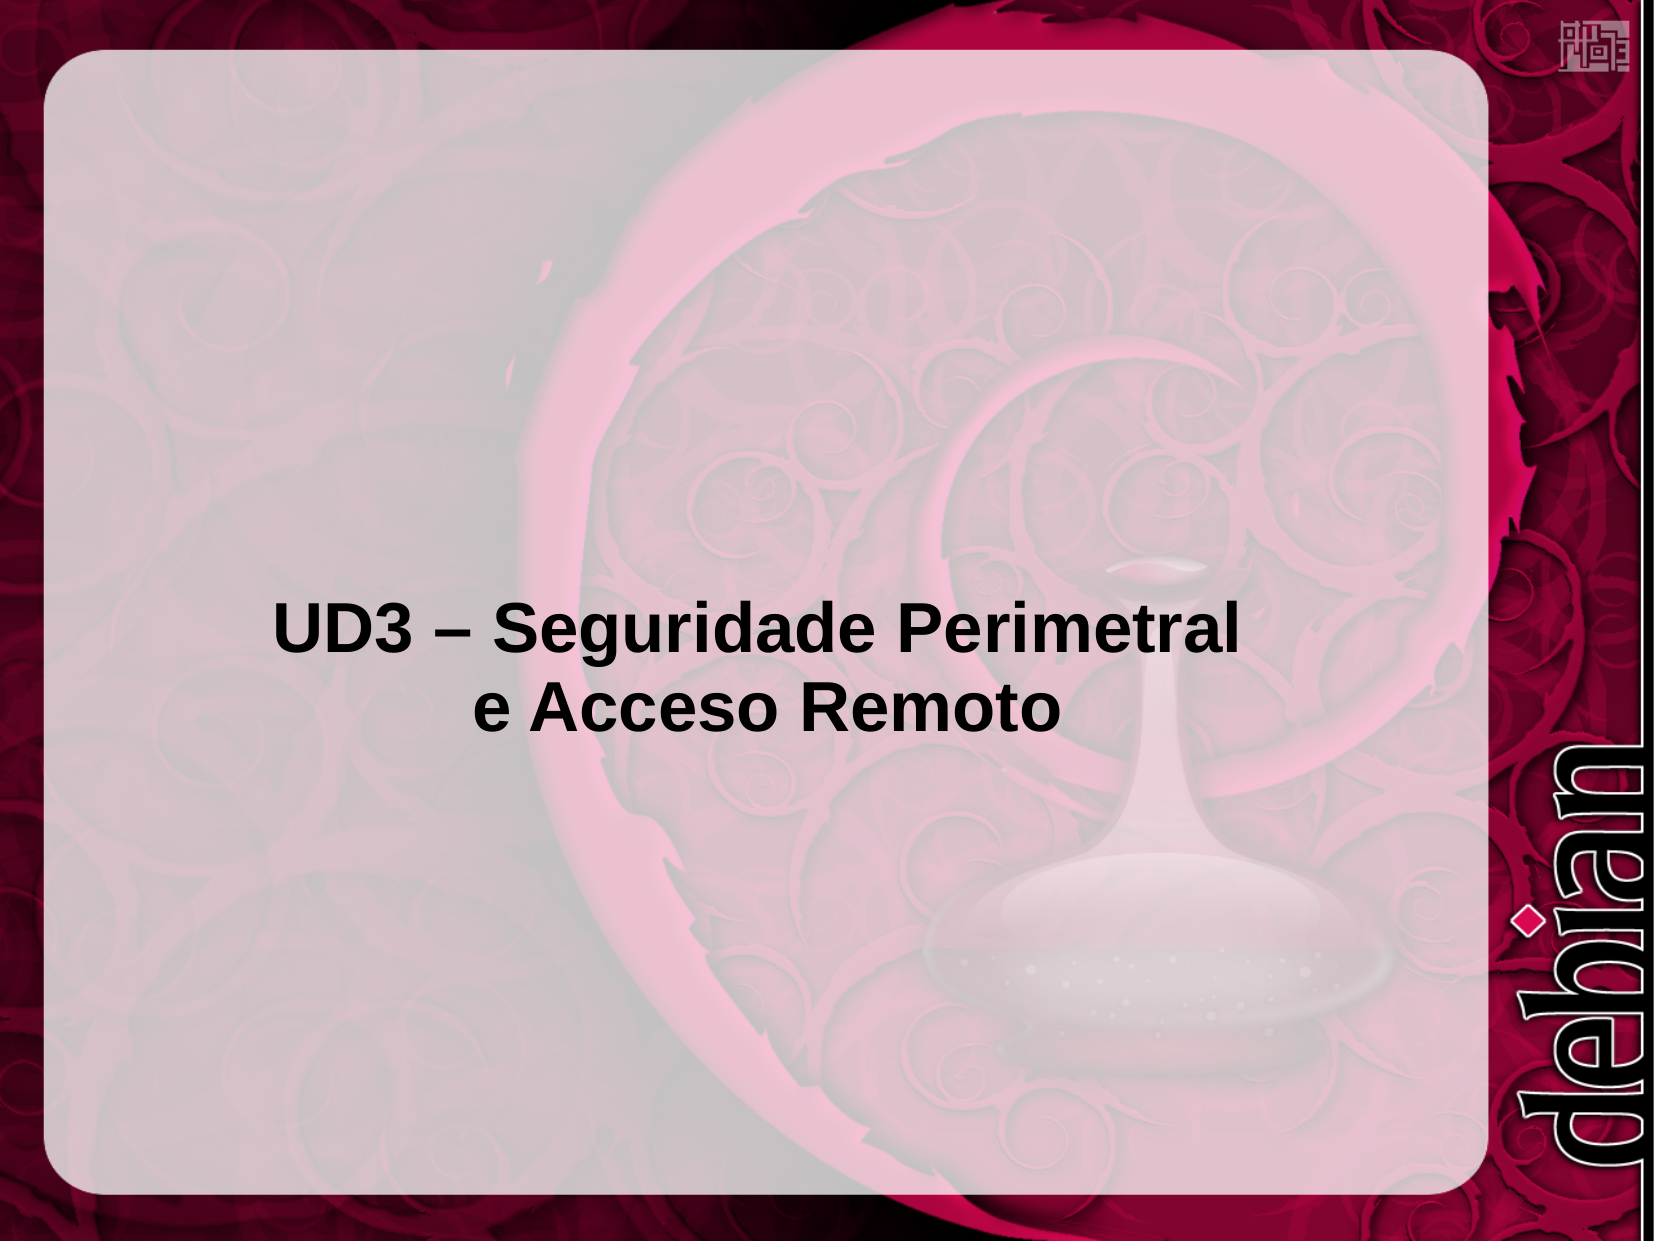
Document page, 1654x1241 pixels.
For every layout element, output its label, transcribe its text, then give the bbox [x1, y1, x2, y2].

picture [0, 0, 1654, 1241]
subtitle UD3 – Seguridade Perimetral e Acceso Remoto [59, 295, 1477, 1114]
